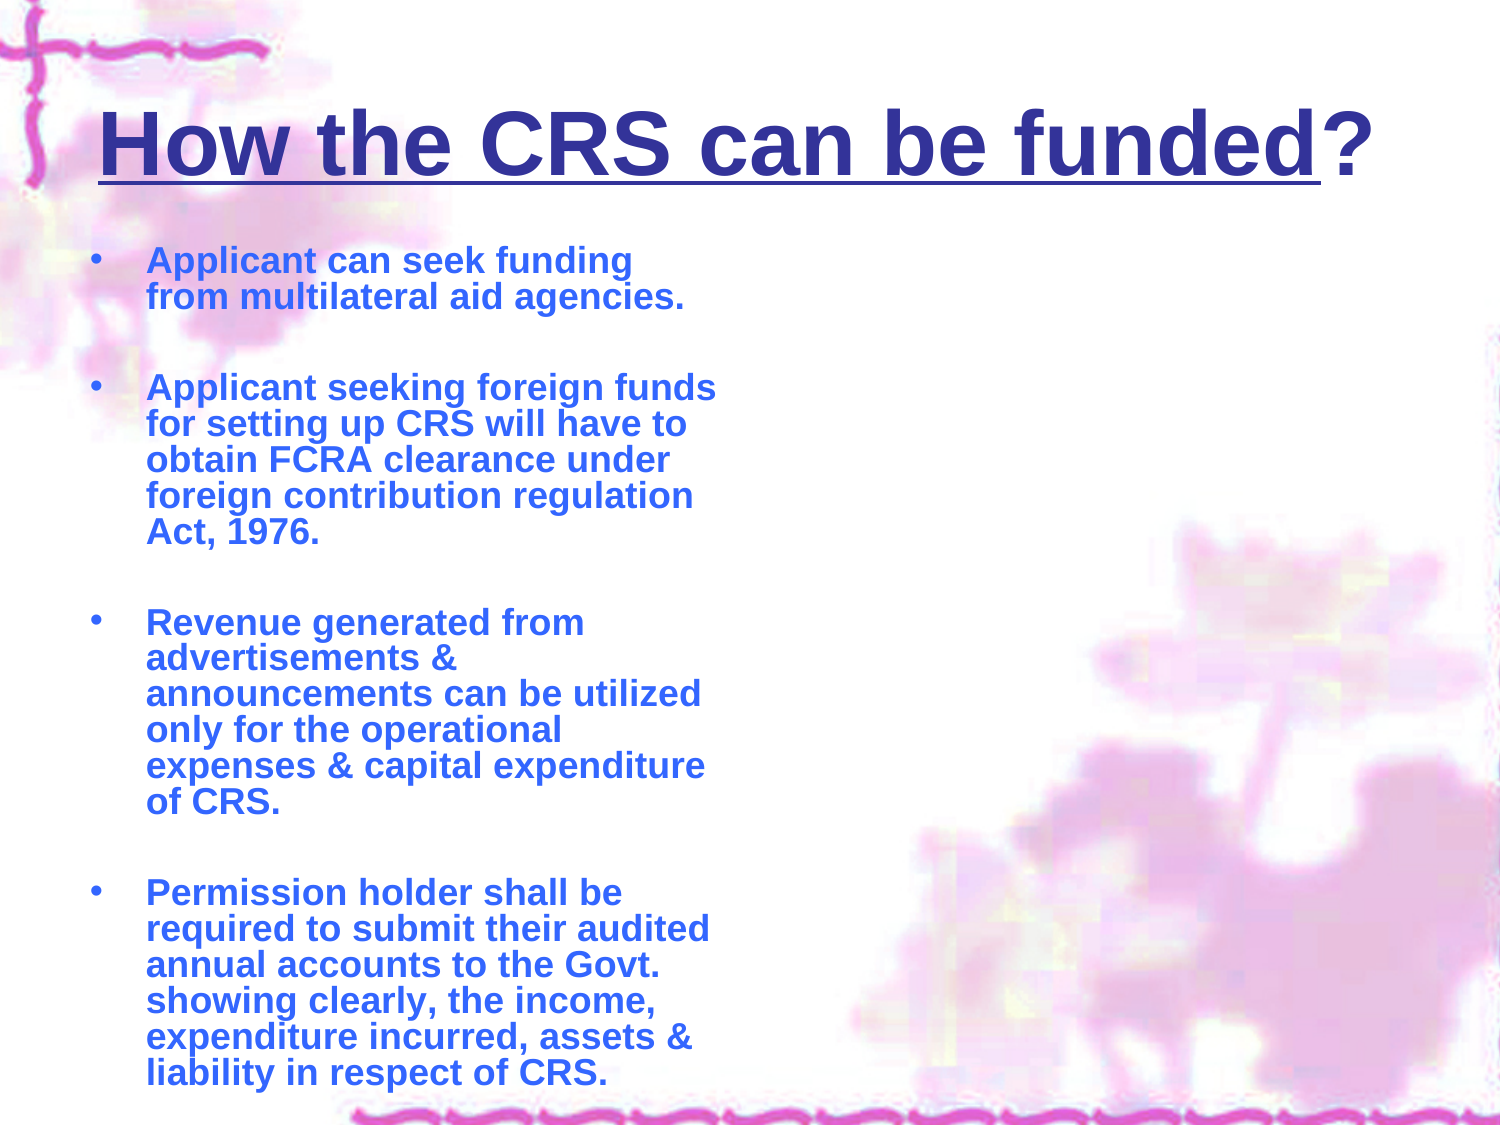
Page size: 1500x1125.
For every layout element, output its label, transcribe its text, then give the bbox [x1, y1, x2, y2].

picture [0, 0, 1500, 1125]
title How the CRS can be funded? [75, 45, 1426, 233]
list Applicant can seek funding from multilateral aid agencies. Applicant seeking foreign funds for setting up CRS will have to obtain FCRA clearance under foreign contribution regulation Act, 1976. Revenue generated from advertisements & announcements can be utilized only for the operational expenses & capital expenditure of CRS. Permission holder shall be required to submit their audited annual accounts to the Govt. showing clearly, the income, expenditure incurred, assets & liability in respect of CRS. [75, 237, 738, 1113]
